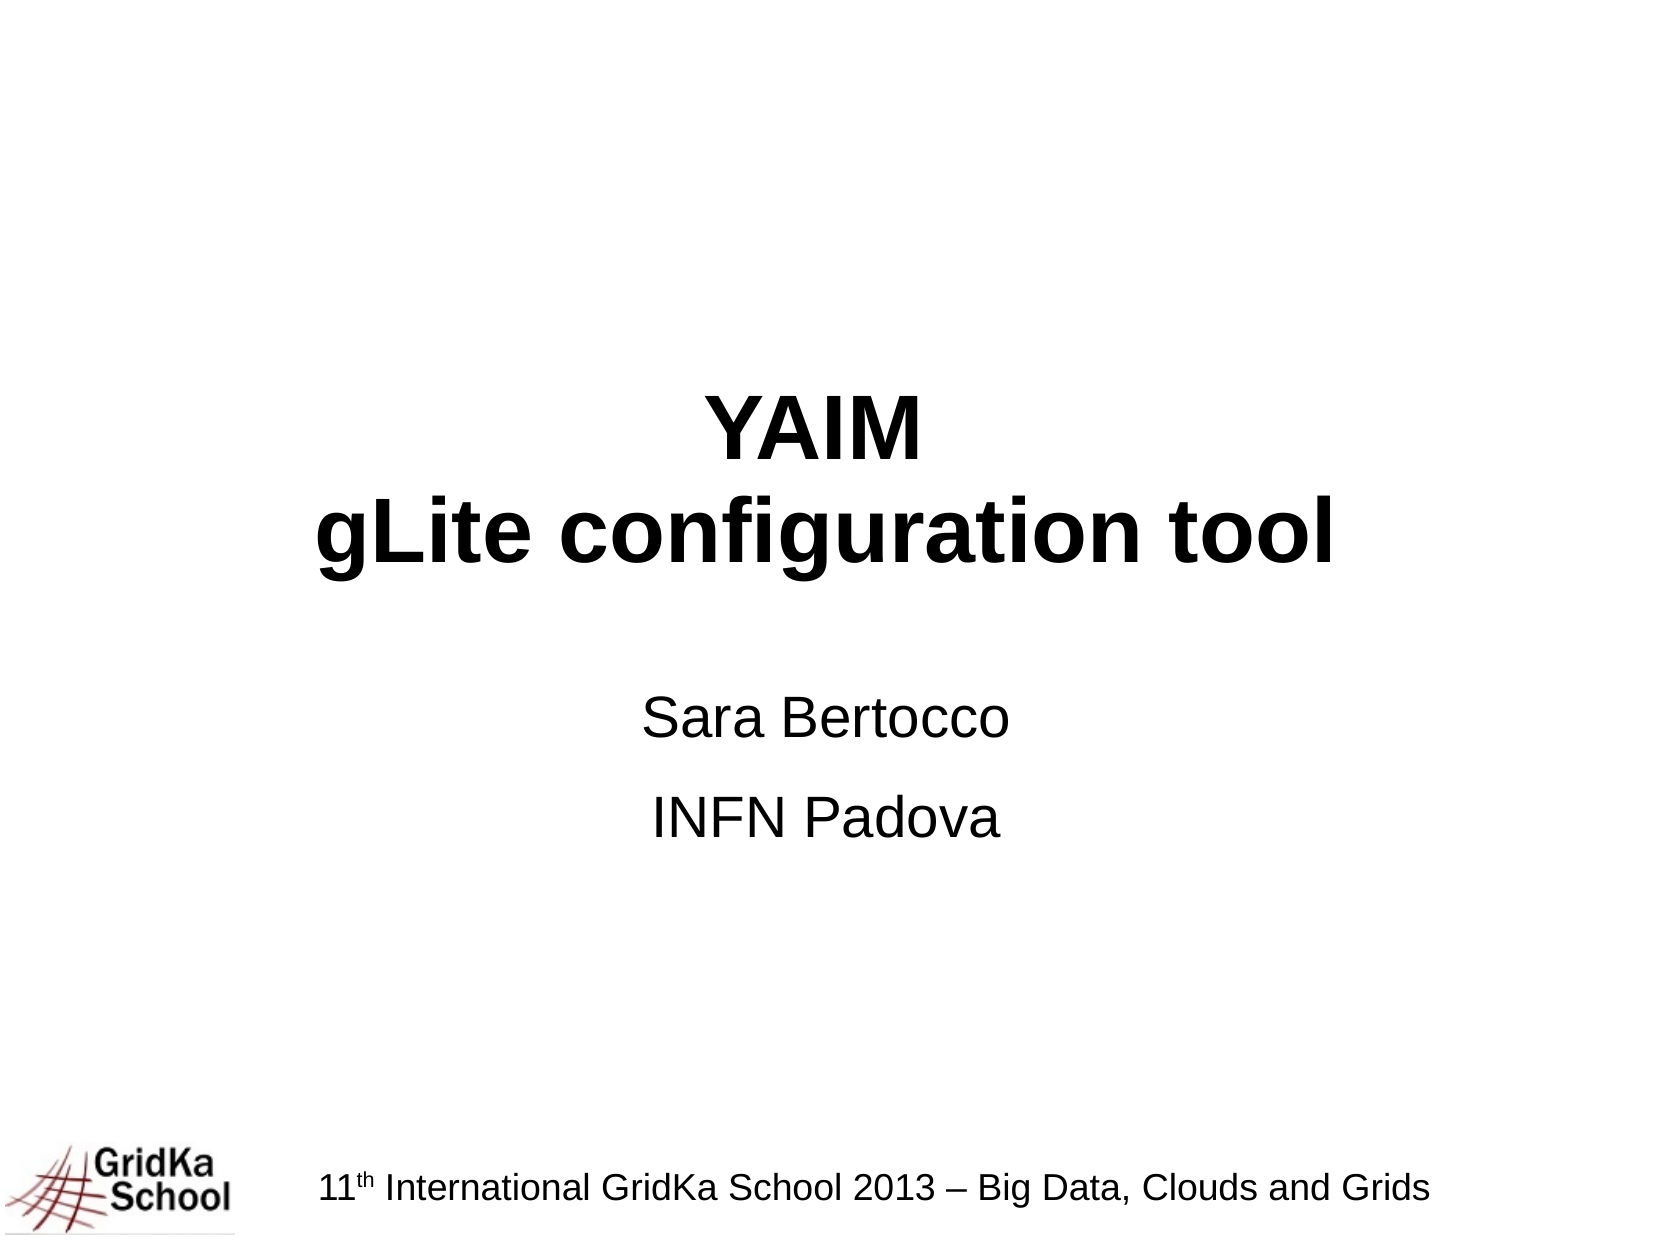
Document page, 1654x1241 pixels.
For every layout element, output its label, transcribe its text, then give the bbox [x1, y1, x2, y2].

text_box 11th International GridKa School 2013 – Big Data, Clouds and Grids [96, 1158, 1653, 1227]
subtitle YAIM gLite configuration tool Sara Bertocco INFN Padova [82, 107, 1571, 1017]
picture [5, 1141, 235, 1235]
